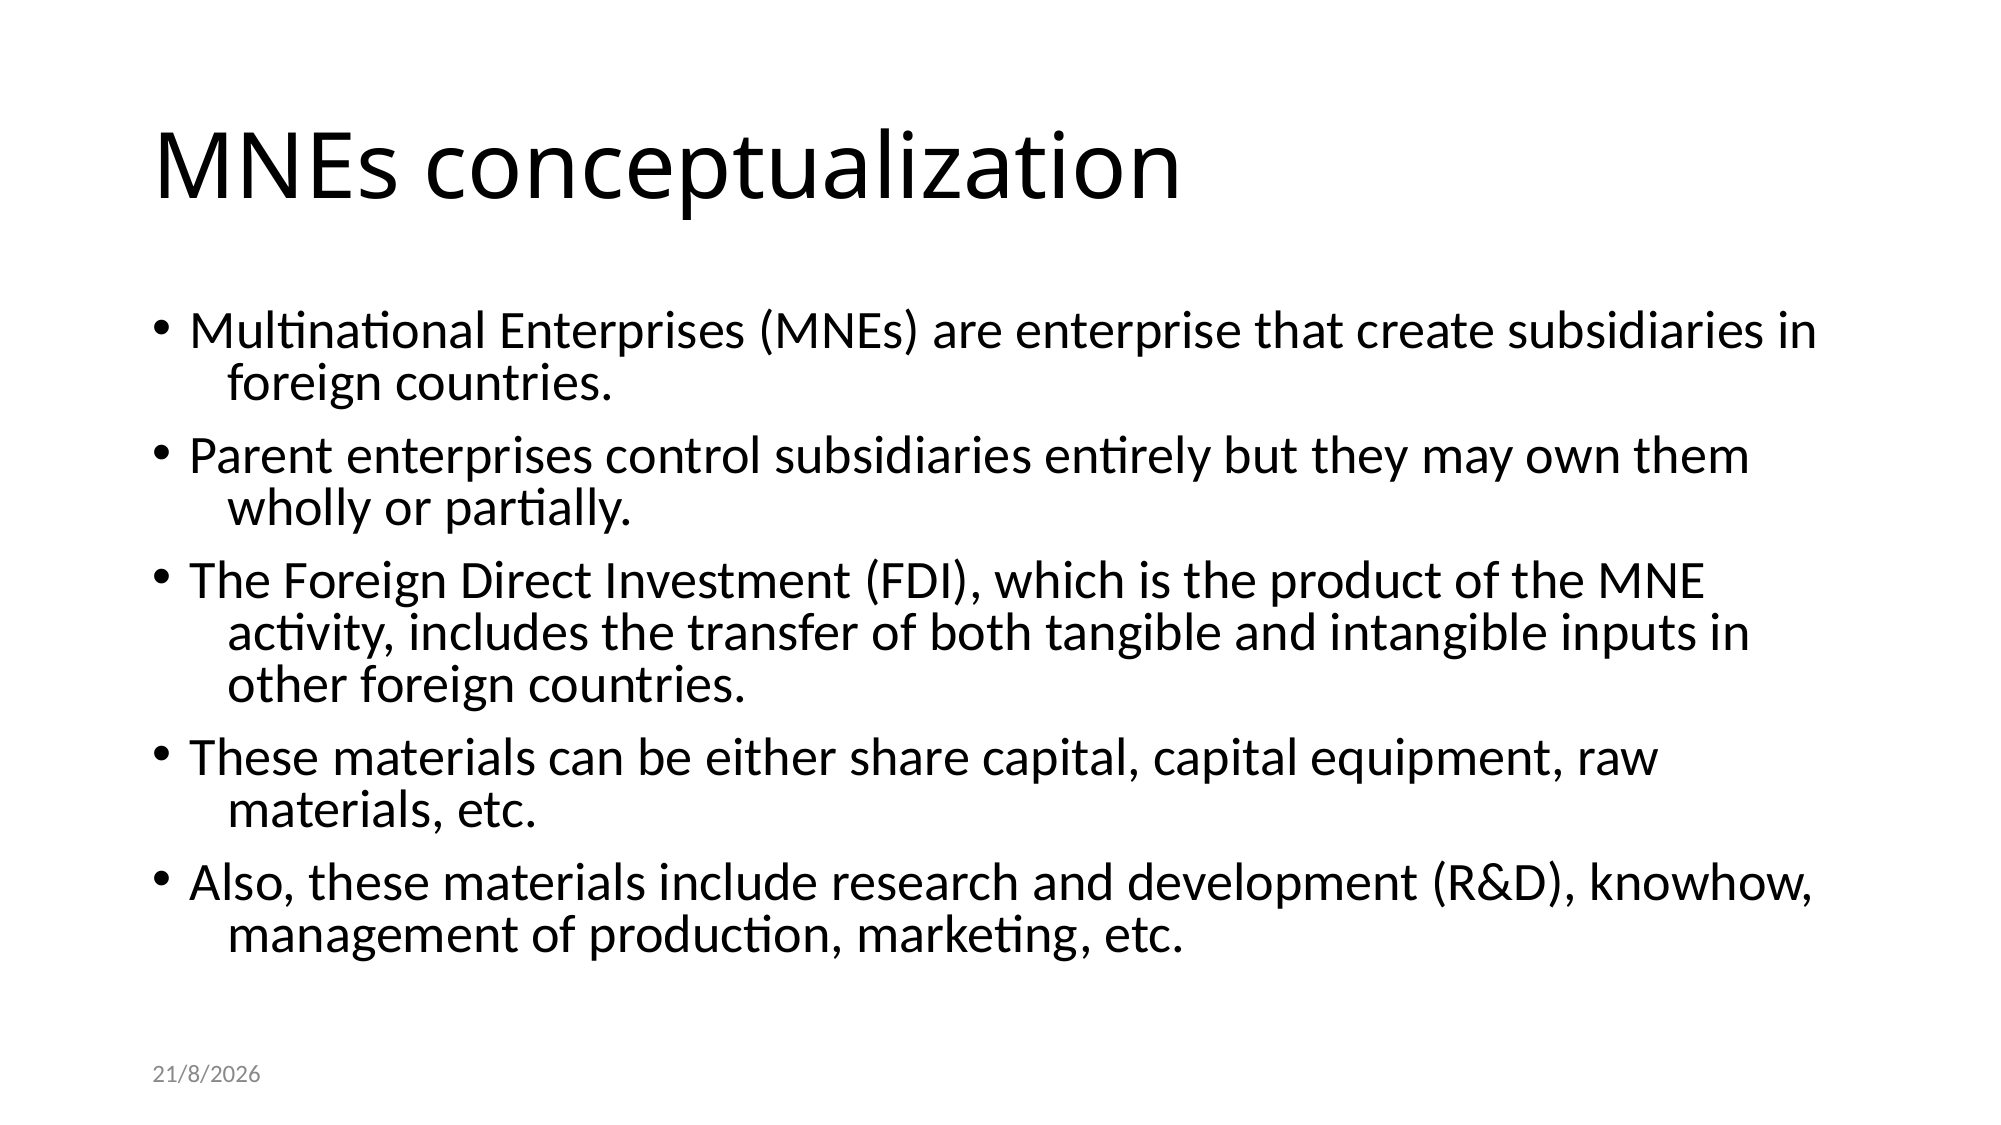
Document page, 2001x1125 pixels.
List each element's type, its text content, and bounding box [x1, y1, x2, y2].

title MNEs conceptualization [137, 59, 1863, 278]
list Multinational Enterprises (MNEs) are enterprise that create subsidiaries in foreign countries. Parent enterprises control subsidiaries entirely but they may own them wholly or partially. The Foreign Direct Investment (FDI), which is the product of the MNE activity, includes the transfer of both tangible and intangible inputs in other foreign countries. These materials can be either share capital, capital equipment, raw materials, etc. Also, these materials include research and development (R&D), knowhow, management of production, marketing, etc. [137, 299, 1863, 1014]
text_box 15/3/2022 [137, 1042, 588, 1103]
